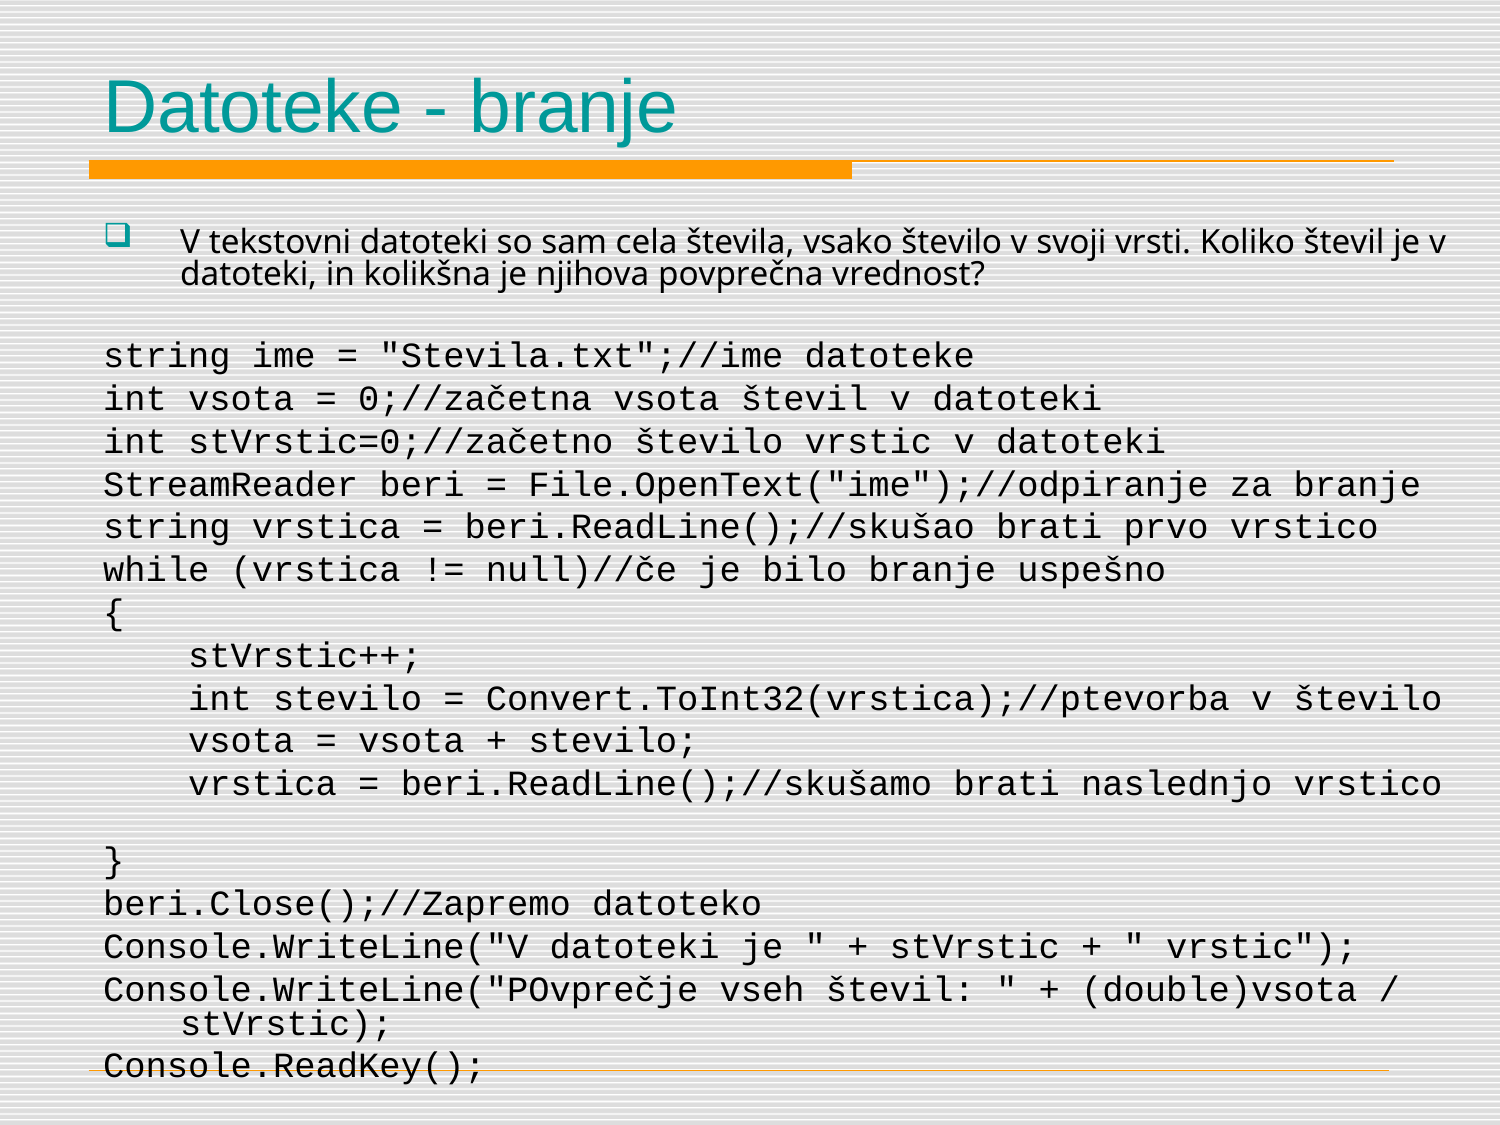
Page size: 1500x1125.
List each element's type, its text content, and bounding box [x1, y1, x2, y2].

list V tekstovni datoteki so sam cela števila, vsako število v svoji vrsti. Koliko števil je v datoteki, in kolikšna je njihova povprečna vrednost? string ime = "Stevila.txt";//ime datoteke int vsota = 0;//začetna vsota števil v datoteki int stVrstic=0;//začetno število vrstic v datoteki StreamReader beri = File.OpenText("ime");//odpiranje za branje string vrstica = beri.ReadLine();//skušao brati prvo vrstico while (vrstica != null)//če je bilo branje uspešno { stVrstic++; int stevilo = Convert.ToInt32(vrstica);//ptevorba v število vsota = vsota + stevilo; vrstica = beri.ReadLine();//skušamo brati naslednjo vrstico } beri.Close();//Zapremo datoteko Console.WriteLine("V datoteki je " + stVrstic + " vrstic"); Console.WriteLine("POvprečje vseh števil: " + (double)vsota / stVrstic); Console.ReadKey(); [88, 220, 1471, 1094]
picture [0, 0, 1500, 1125]
title Datoteke - branje [88, 42, 1401, 155]
